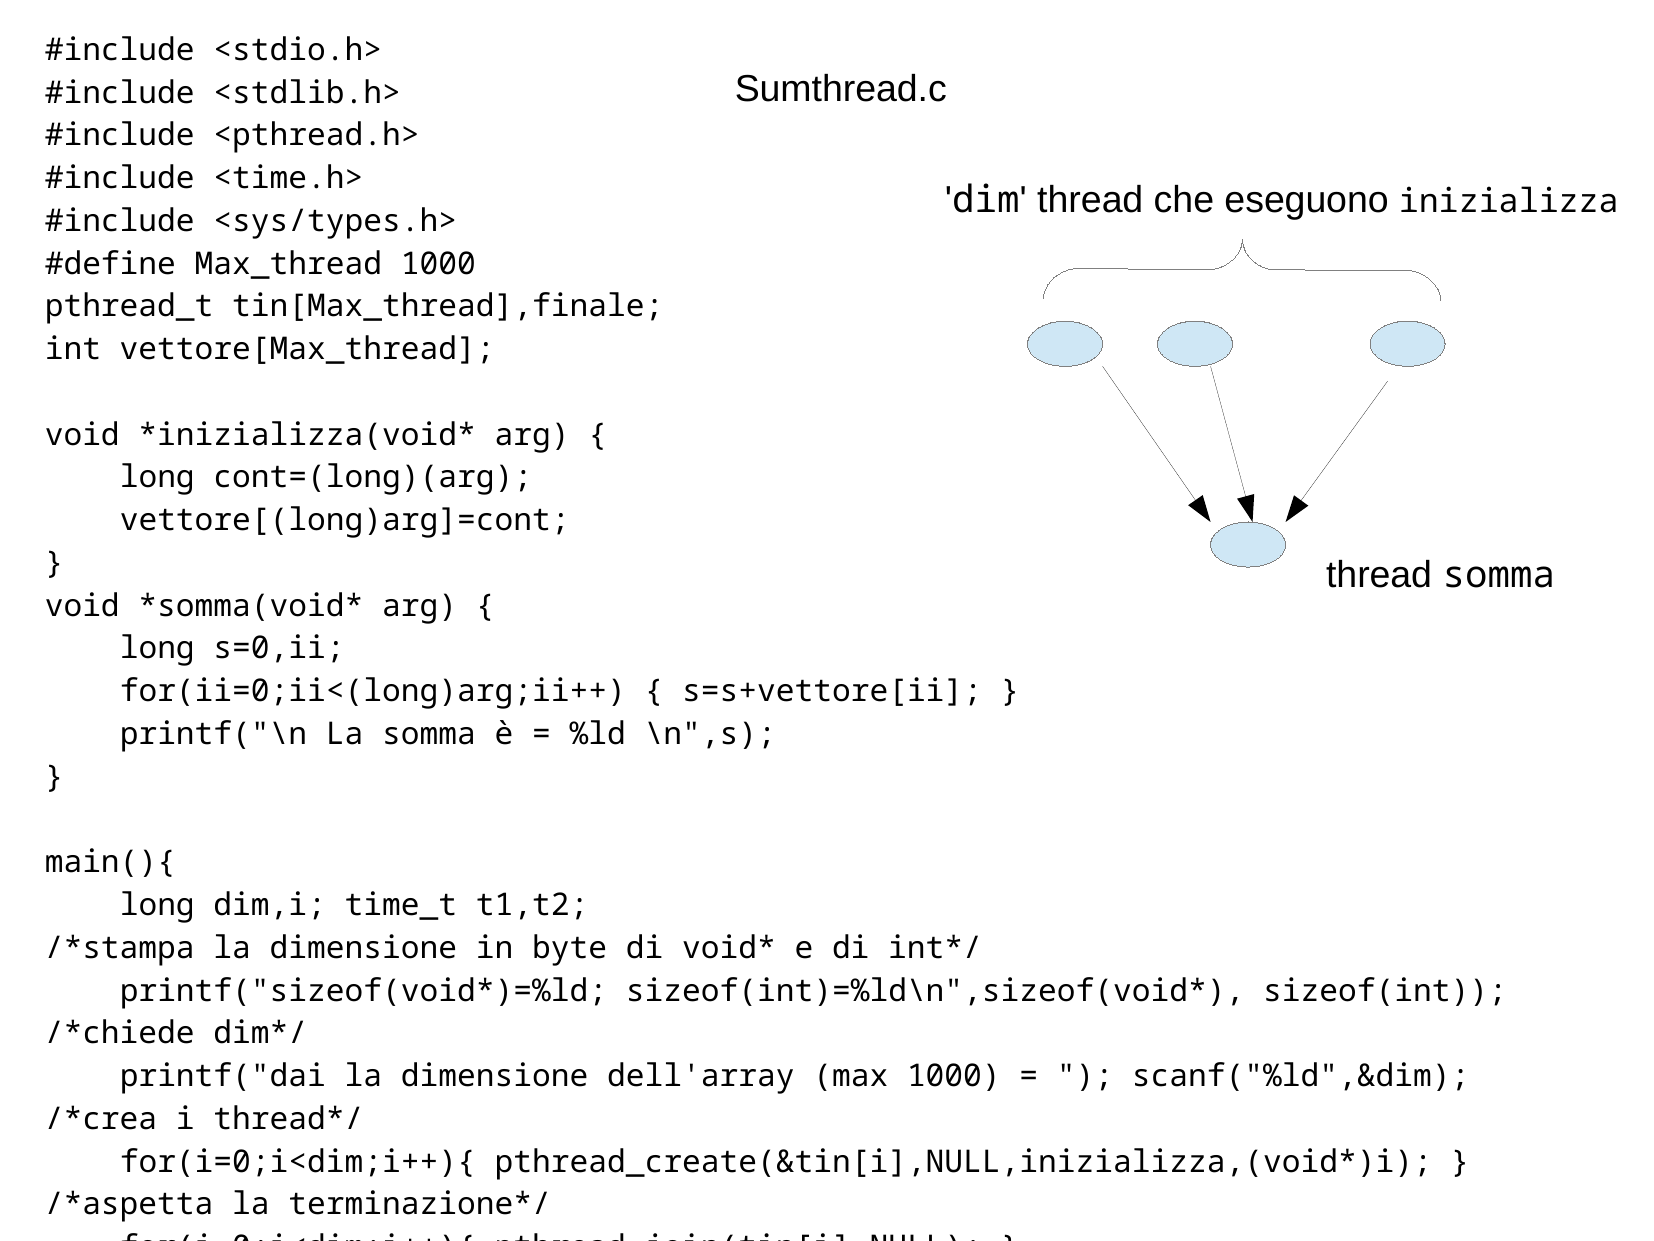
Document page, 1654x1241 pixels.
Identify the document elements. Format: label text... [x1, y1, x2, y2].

text_box Sumthread.c [720, 60, 1066, 117]
text_box #include <stdio.h> #include <stdlib.h> #include <pthread.h> #include <time.h> #include <sys/types.h> #define Max_thread 1000 pthread_t tin[Max_thread],finale; int vettore[Max_thread]; void *inizializza(void* arg) { long cont=(long)(arg); vettore[(long)arg]=cont; } void *somma(void* arg) { long s=0,ii; for(ii=0;ii<(long)arg;ii++) { s=s+vettore[ii]; } printf("\n La somma è = %ld \n",s); } main(){ long dim,i; time_t t1,t2; /*stampa la dimensione in byte di void* e di int*/ printf("sizeof(void*)=%ld; sizeof(int)=%ld\n",sizeof(void*), sizeof(int)); /*chiede dim*/ printf("dai la dimensione dell'array (max 1000) = "); scanf("%ld",&dim); /*crea i thread*/ for(i=0;i<dim;i++){ pthread_create(&tin[i],NULL,inizializza,(void*)i); } /*aspetta la terminazione*/ for(i=0;i<dim;i++){ pthread_join(tin[i],NULL); } /thread somma*/ pthread_create(&finale,NULL,somma,(void*)dim); pthread_join(finale,NULL); } [30, 19, 1526, 1241]
text_box [1157, 321, 1233, 367]
text_box thread somma [1311, 540, 1654, 601]
text_box 'dim' thread che eseguono inizializza [930, 165, 1636, 226]
text_box [1210, 521, 1286, 568]
text_box [1027, 321, 1103, 367]
text_box [1370, 321, 1446, 367]
